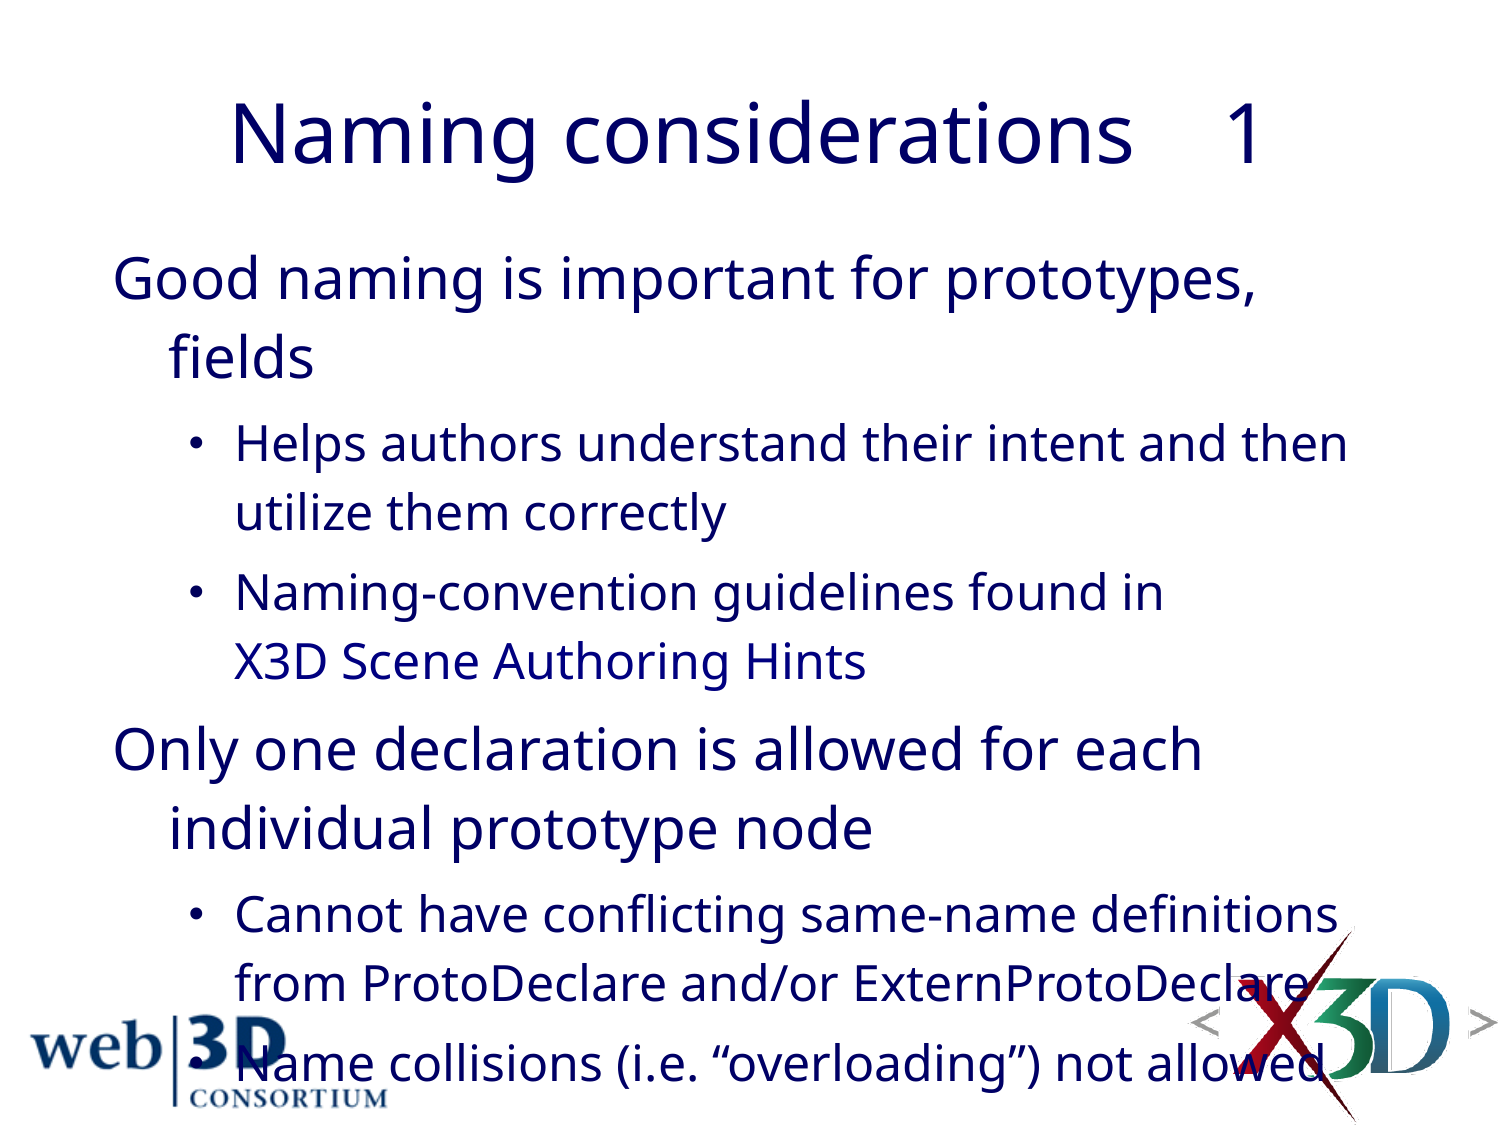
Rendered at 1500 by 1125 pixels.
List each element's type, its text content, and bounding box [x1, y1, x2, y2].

picture [12, 998, 413, 1118]
picture [1242, 988, 1255, 998]
title Naming considerations 1 [112, 44, 1388, 218]
list Good naming is important for prototypes, fields Helps authors understand their intent and then utilize them correctly Naming-convention guidelines found in X3D Scene Authoring Hints Only one declaration is allowed for each individual prototype node Cannot have conflicting same-name definitions from ProtoDeclare and/or ExternProtoDeclare Name collisions (i.e. “overloading”) not allowed [112, 237, 1388, 986]
picture [1187, 926, 1500, 1125]
